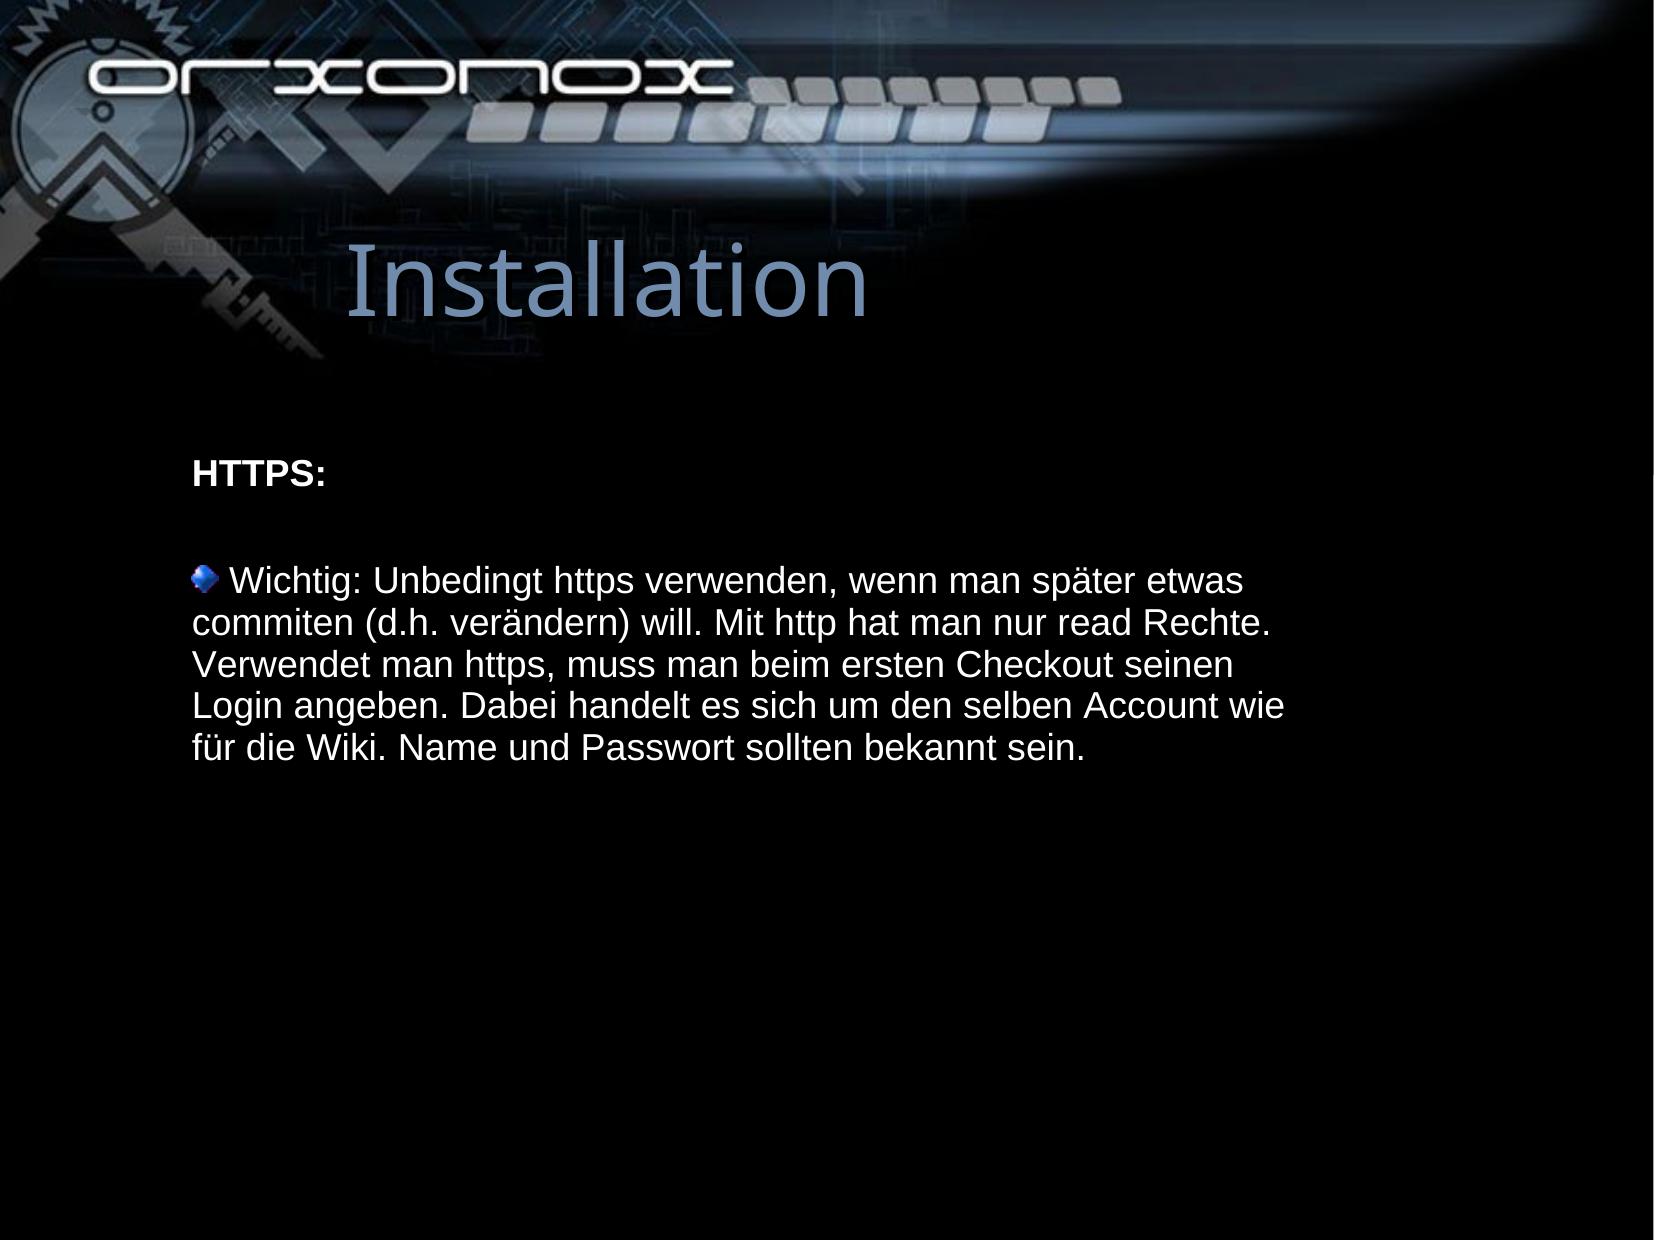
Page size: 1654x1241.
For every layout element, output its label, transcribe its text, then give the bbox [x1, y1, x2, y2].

text_box Installation [330, 194, 1306, 344]
text_box HTTPS: Wichtig: Unbedingt https verwenden, wenn man später etwas commiten (d.h. verändern) will. Mit http hat man nur read Rechte. Verwendet man https, muss man beim ersten Checkout seinen Login angeben. Dabei handelt es sich um den selben Account wie für die Wiki. Name und Passwort sollten bekannt sein. [177, 442, 1329, 837]
picture [0, 0, 1654, 475]
picture [191, 565, 219, 593]
